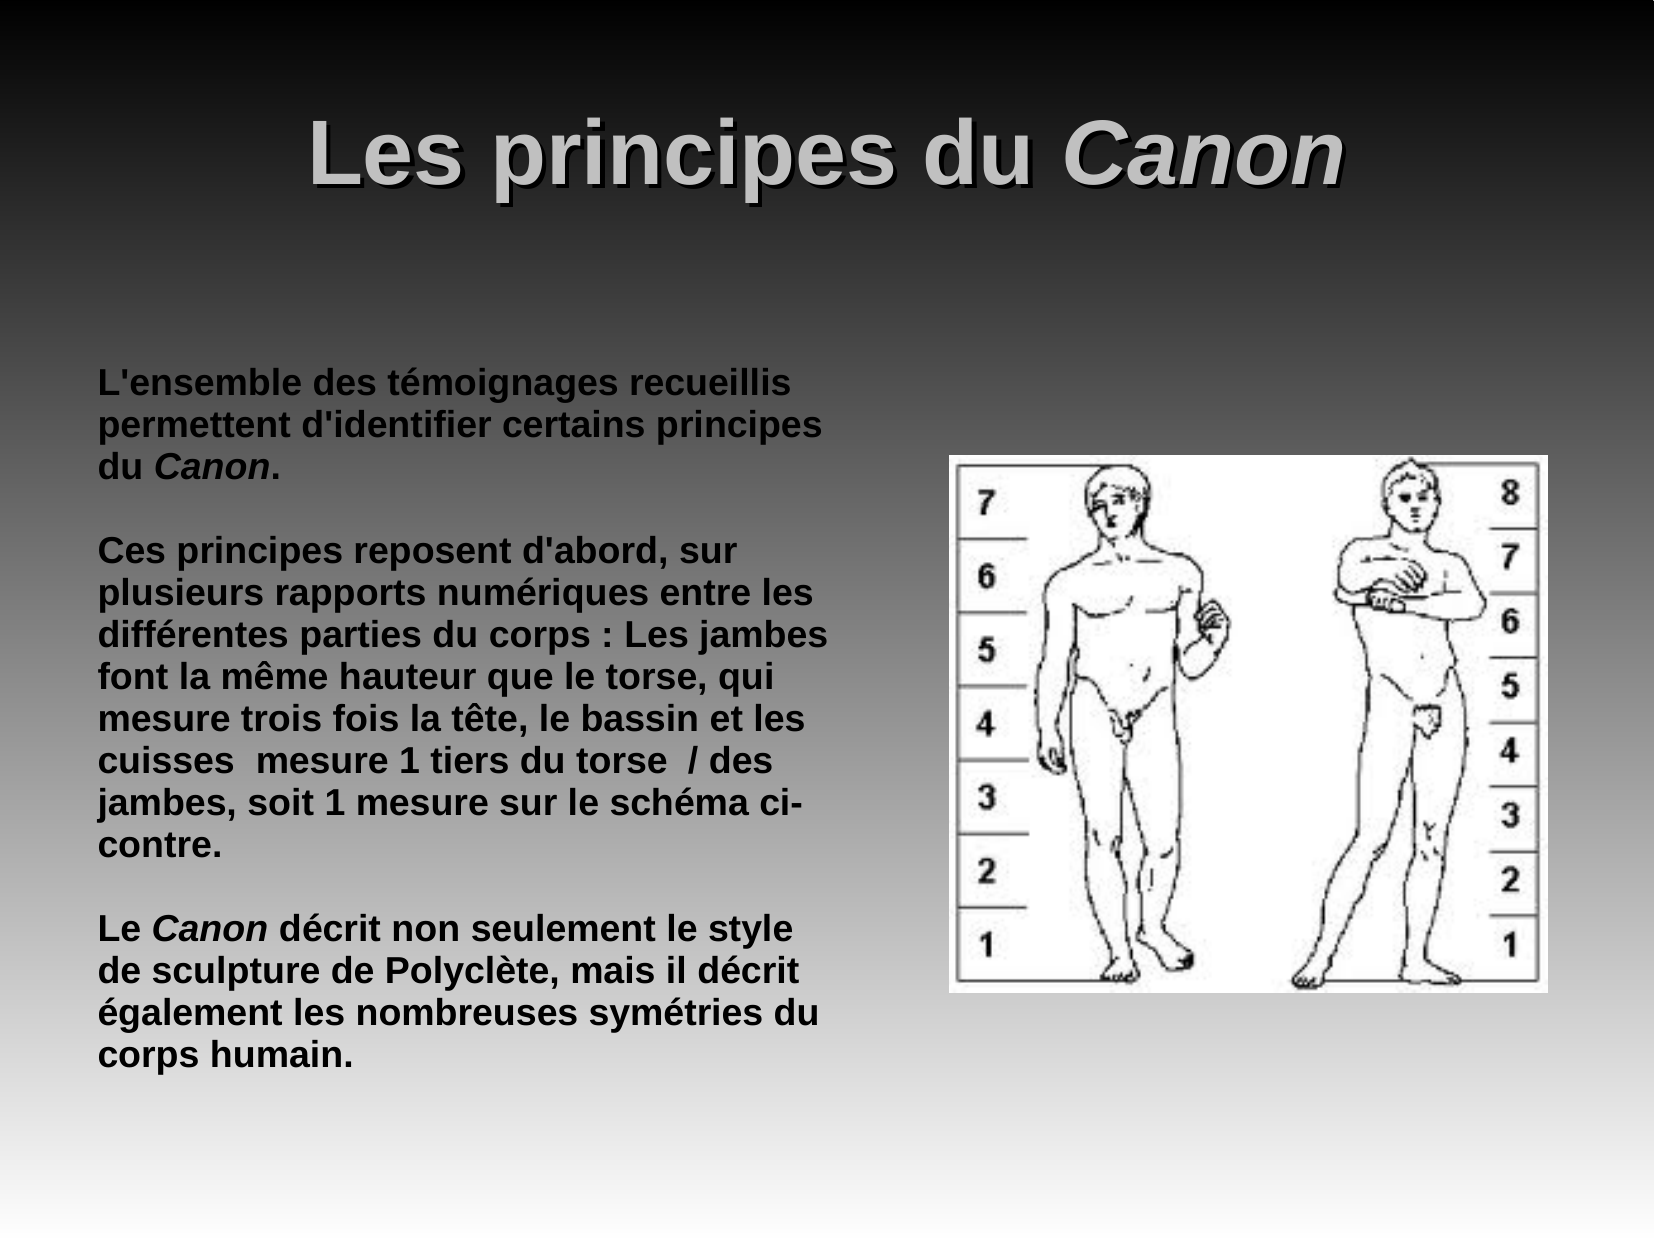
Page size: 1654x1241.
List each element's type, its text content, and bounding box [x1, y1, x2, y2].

title Les principes du Canon [82, 49, 1571, 257]
text_box L'ensemble des témoignages recueillis permettent d'identifier certains principes du Canon. Ces principes reposent d'abord, sur plusieurs rapports numériques entre les différentes parties du corps : Les jambes font la même hauteur que le torse, qui mesure trois fois la tête, le bassin et les cuisses mesure 1 tiers du torse / des jambes, soit 1 mesure sur le schéma ci-contre. Le Canon décrit non seulement le style de sculpture de Polyclète, mais il décrit également les nombreuses symétries du corps humain. [82, 354, 851, 1105]
picture [949, 455, 1548, 993]
